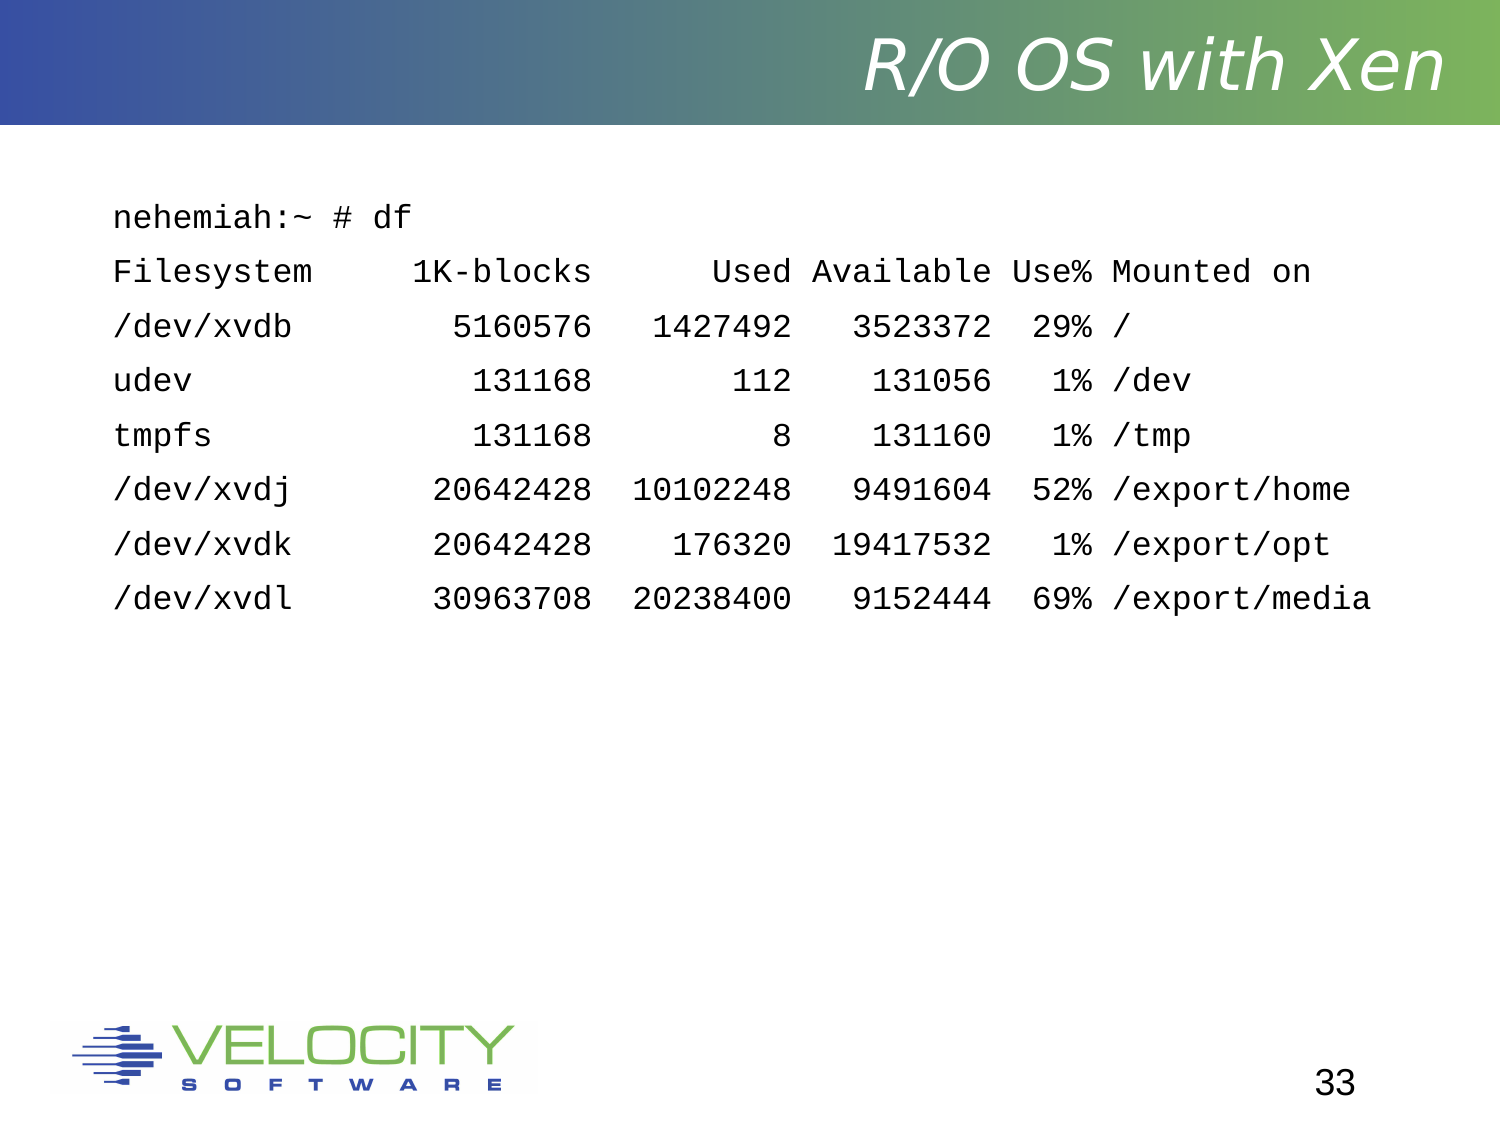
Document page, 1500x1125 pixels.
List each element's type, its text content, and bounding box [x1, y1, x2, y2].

picture [50, 1021, 538, 1094]
title R/O OS with Xen [62, 12, 1463, 113]
list nehemiah:~ # df Filesystem 1K-blocks Used Available Use% Mounted on /dev/xvdb 5160576 1427492 3523372 29% / udev 131168 112 131056 1% /dev tmpfs 131168 8 131160 1% /tmp /dev/xvdj 20642428 10102248 9491604 52% /export/home /dev/xvdk 20642428 176320 19417532 1% /export/opt /dev/xvdl 30963708 20238400 9152444 69% /export/media [70, 187, 1438, 988]
